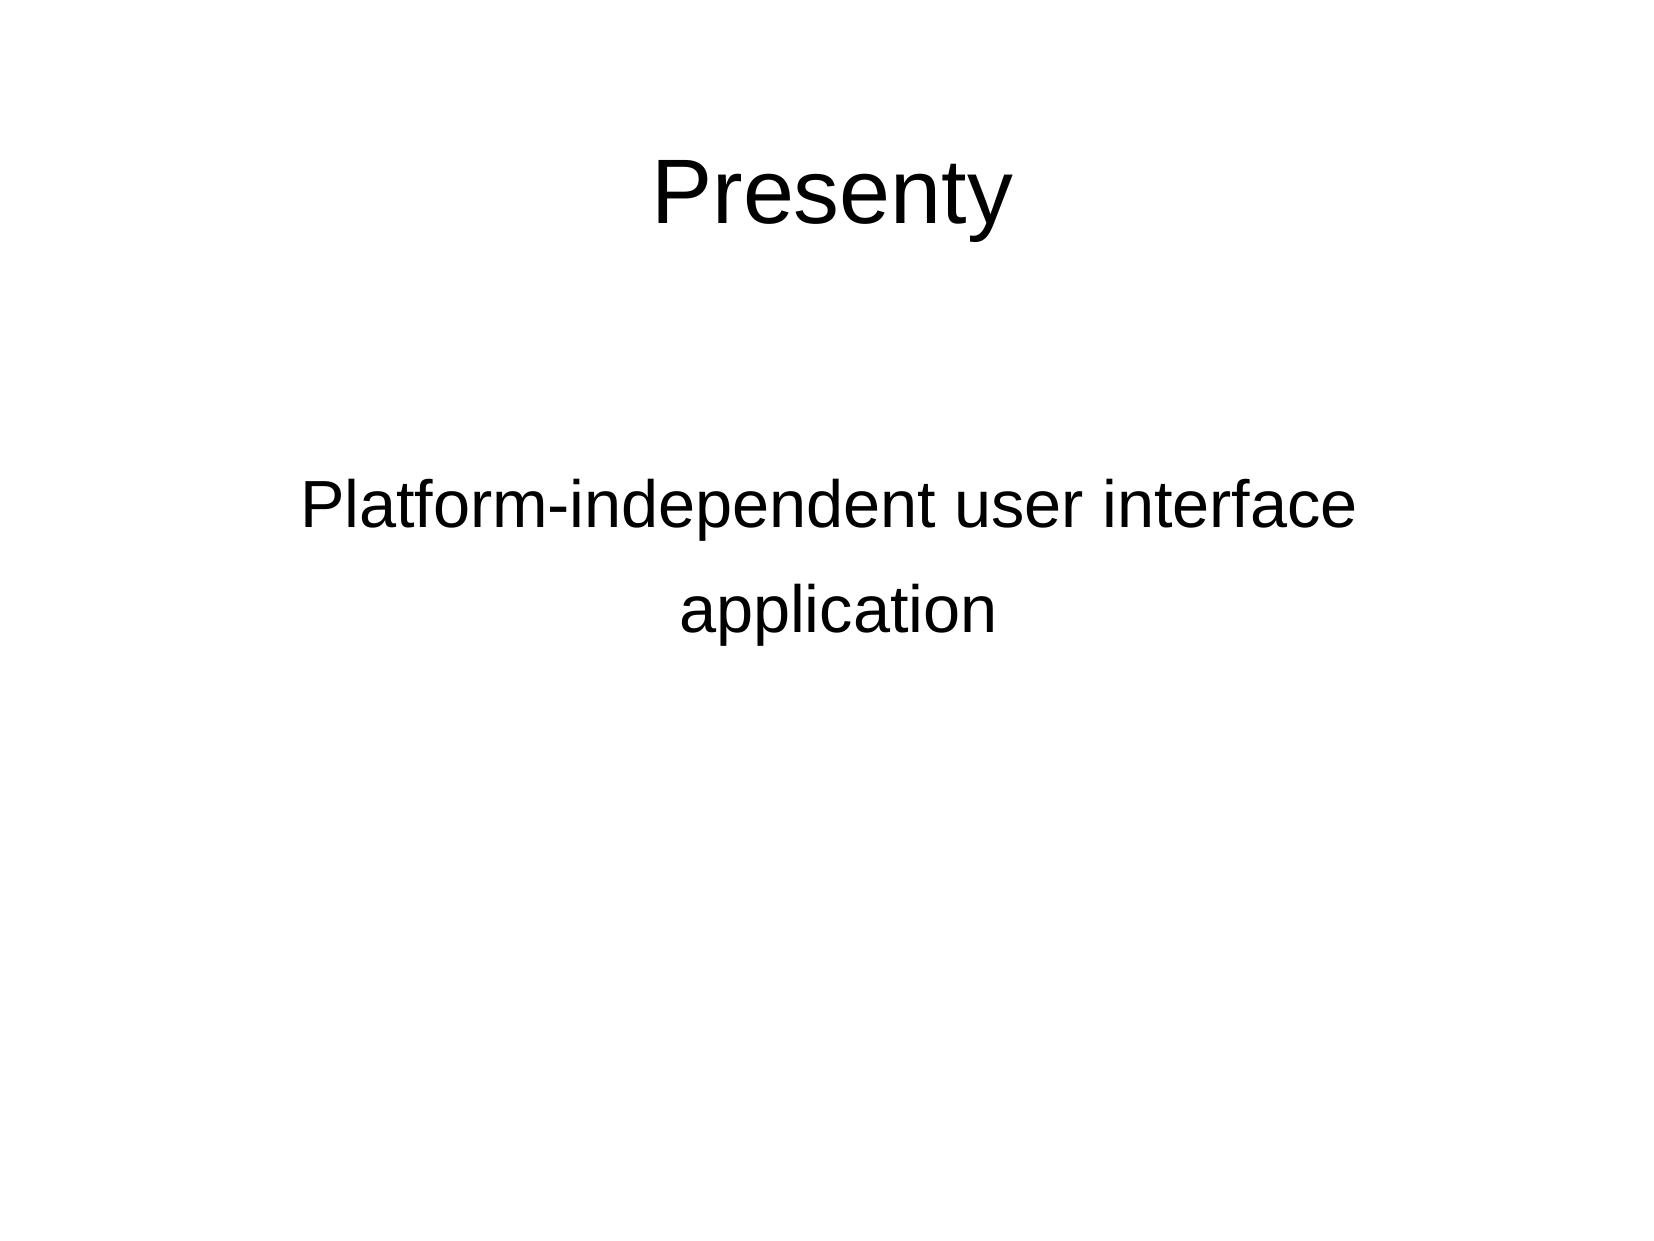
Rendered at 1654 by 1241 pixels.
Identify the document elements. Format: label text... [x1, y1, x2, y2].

list Platform-independent user interface application [59, 467, 1548, 739]
title Presenty [88, 88, 1577, 296]
